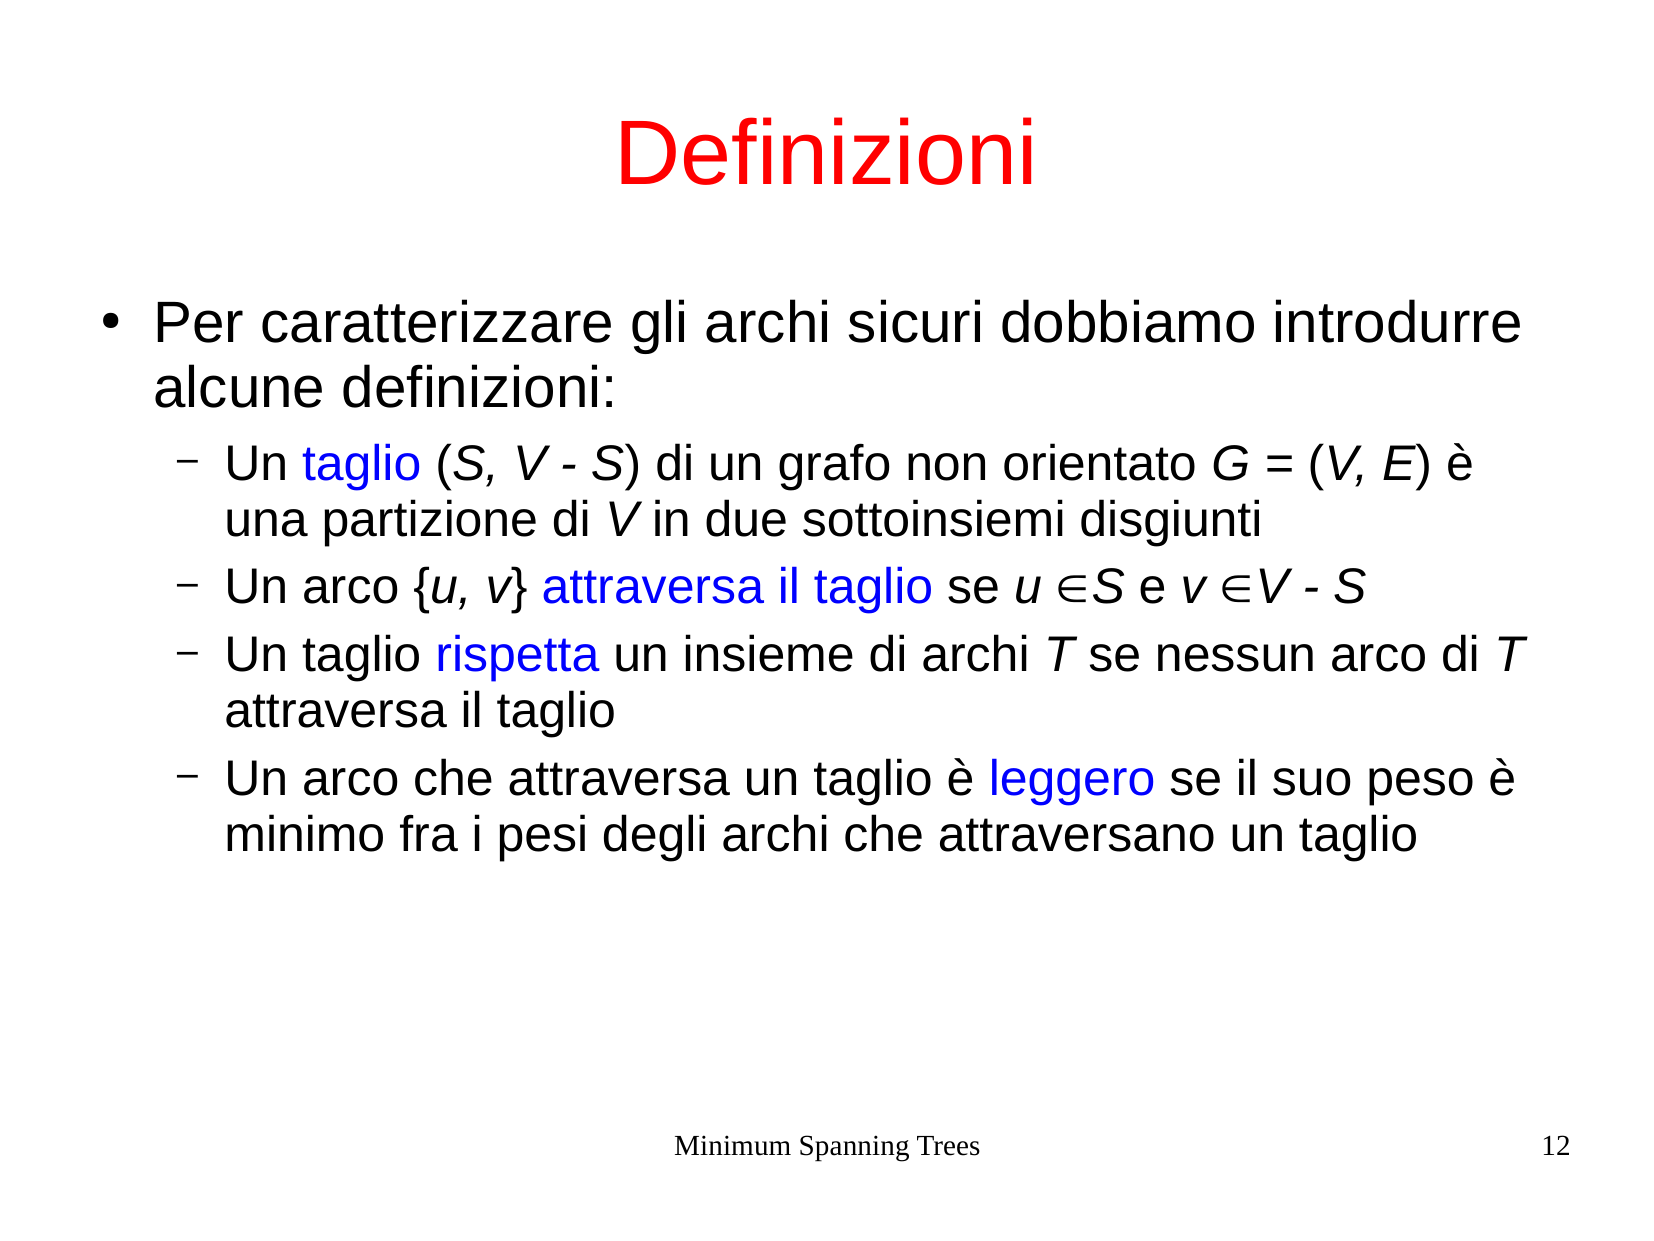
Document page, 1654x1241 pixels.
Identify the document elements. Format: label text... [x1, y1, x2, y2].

list Per caratterizzare gli archi sicuri dobbiamo introdurre alcune definizioni: Un taglio (S, V - S) di un grafo non orientato G = (V, E) è una partizione di V in due sottoinsiemi disgiunti Un arco {u, v} attraversa il taglio se u S e v V - S Un taglio rispetta un insieme di archi T se nessun arco di T attraversa il taglio Un arco che attraversa un taglio è leggero se il suo peso è minimo fra i pesi degli archi che attraversano un taglio [82, 290, 1571, 1109]
title Definizioni [82, 49, 1571, 257]
